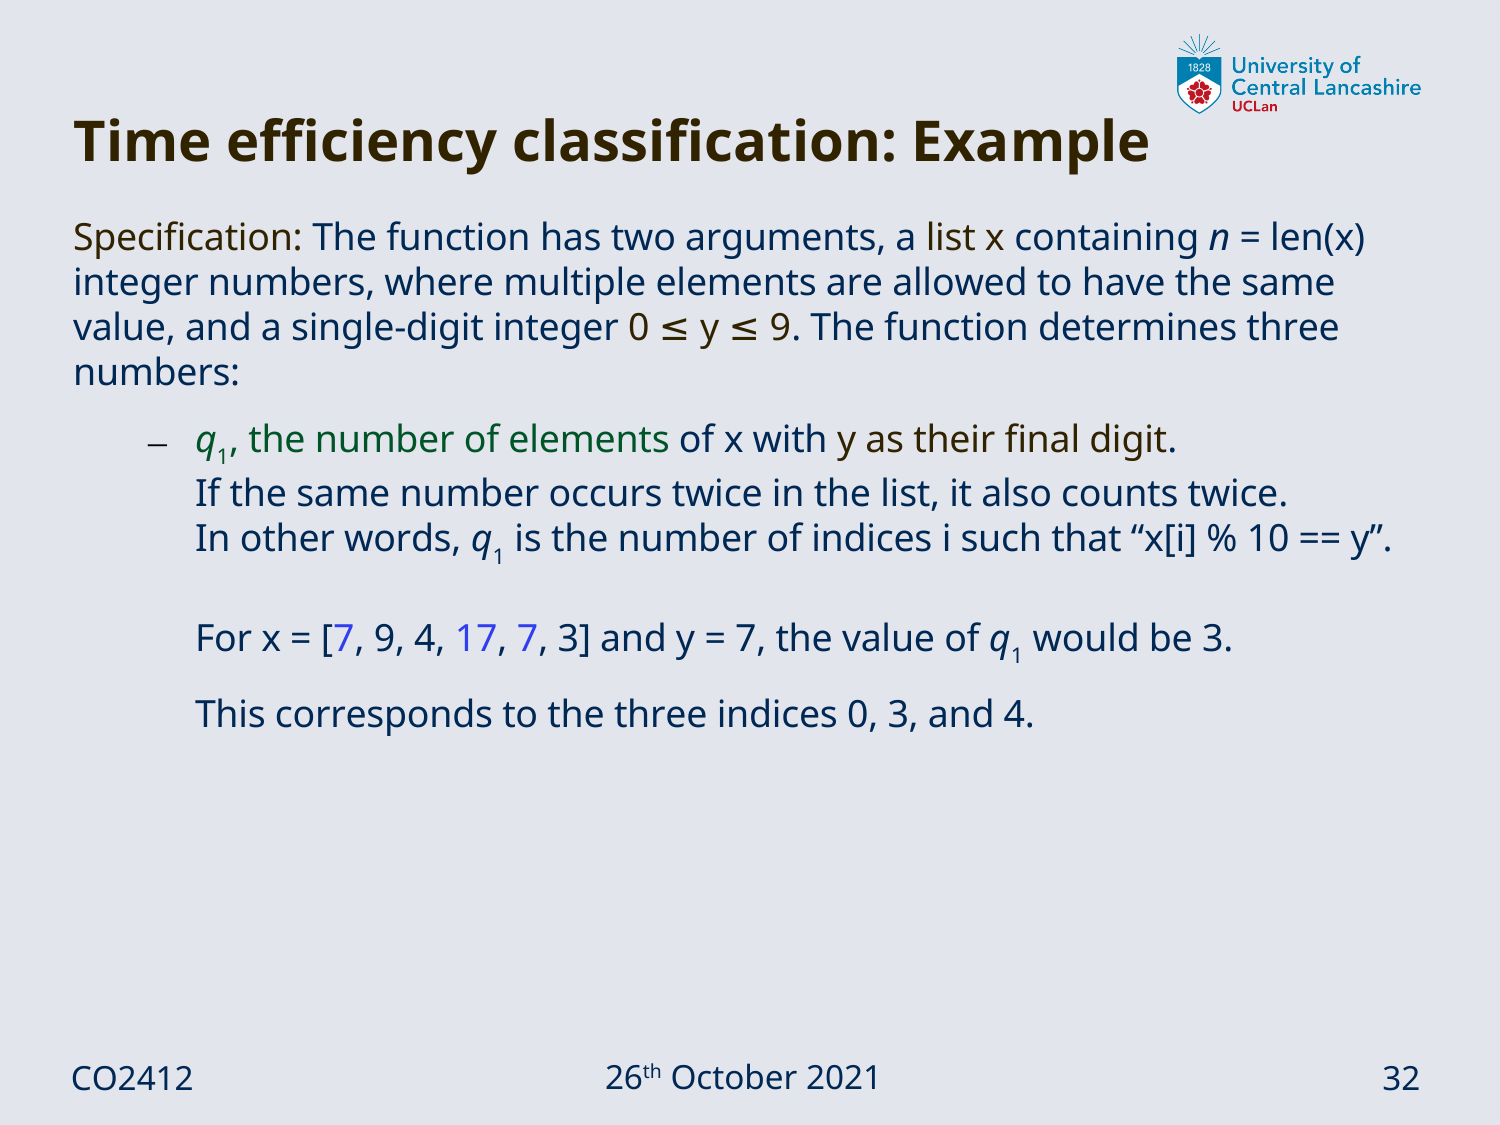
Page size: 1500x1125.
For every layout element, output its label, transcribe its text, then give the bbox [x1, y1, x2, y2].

picture [1177, 34, 1421, 93]
title Time efficiency classification: Example [58, 93, 1475, 186]
text_box Specification: The function has two arguments, a list x containing n = len(x) integer numbers, where multiple elements are allowed to have the same value, and a single-digit integer 0 ≤ y ≤ 9. The function determines three numbers: q1, the number of elements of x with y as their final digit. If the same number occurs twice in the list, it also counts twice. In other words, q1 is the number of indices i such that “x[i] % 10 == y”. For x = [7, 9, 4, 17, 7, 3] and y = 7, the value of q1 would be 3. This corresponds to the three indices 0, 3, and 4. [58, 205, 1458, 698]
